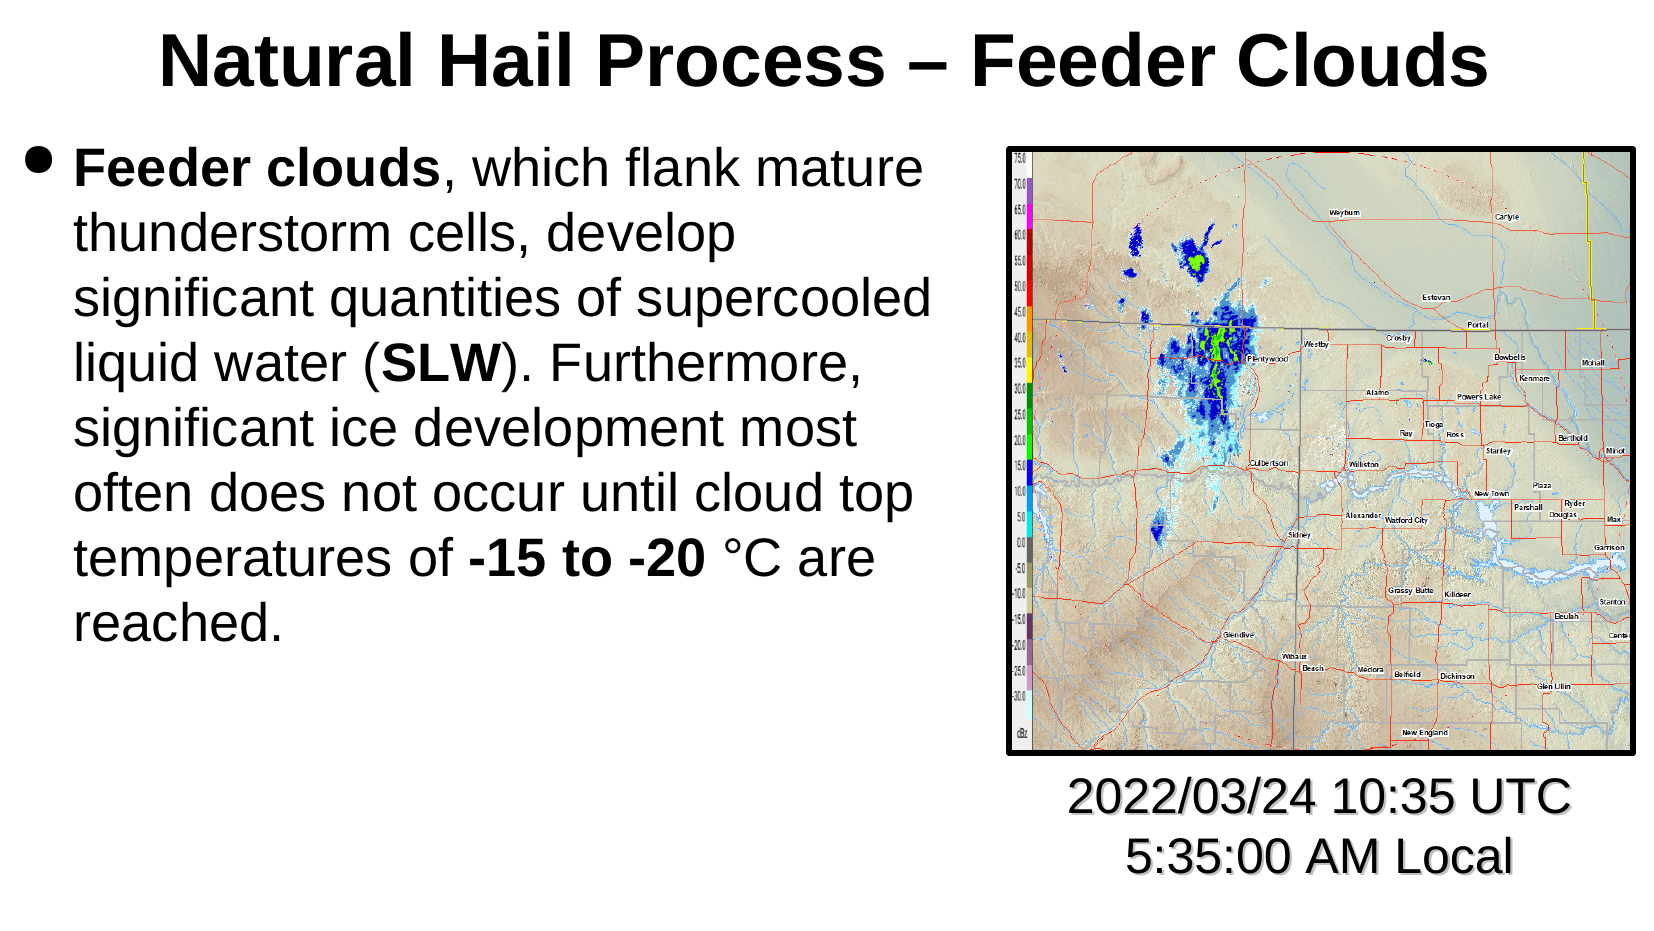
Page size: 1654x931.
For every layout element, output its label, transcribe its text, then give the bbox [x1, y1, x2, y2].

title Natural Hail Process – Feeder Clouds [0, 5, 1654, 107]
text_box 2022/03/24 10:35 UTC 5:35:00 AM Local [1000, 762, 1639, 901]
picture [1012, 152, 1630, 751]
text_box Feeder clouds, which flank mature thunderstorm cells, develop significant quantities of supercooled liquid water (SLW). Furthermore, significant ice development most often does not occur until cloud top temperatures of ‑15 to ‑20 °C are reached. [4, 120, 976, 660]
